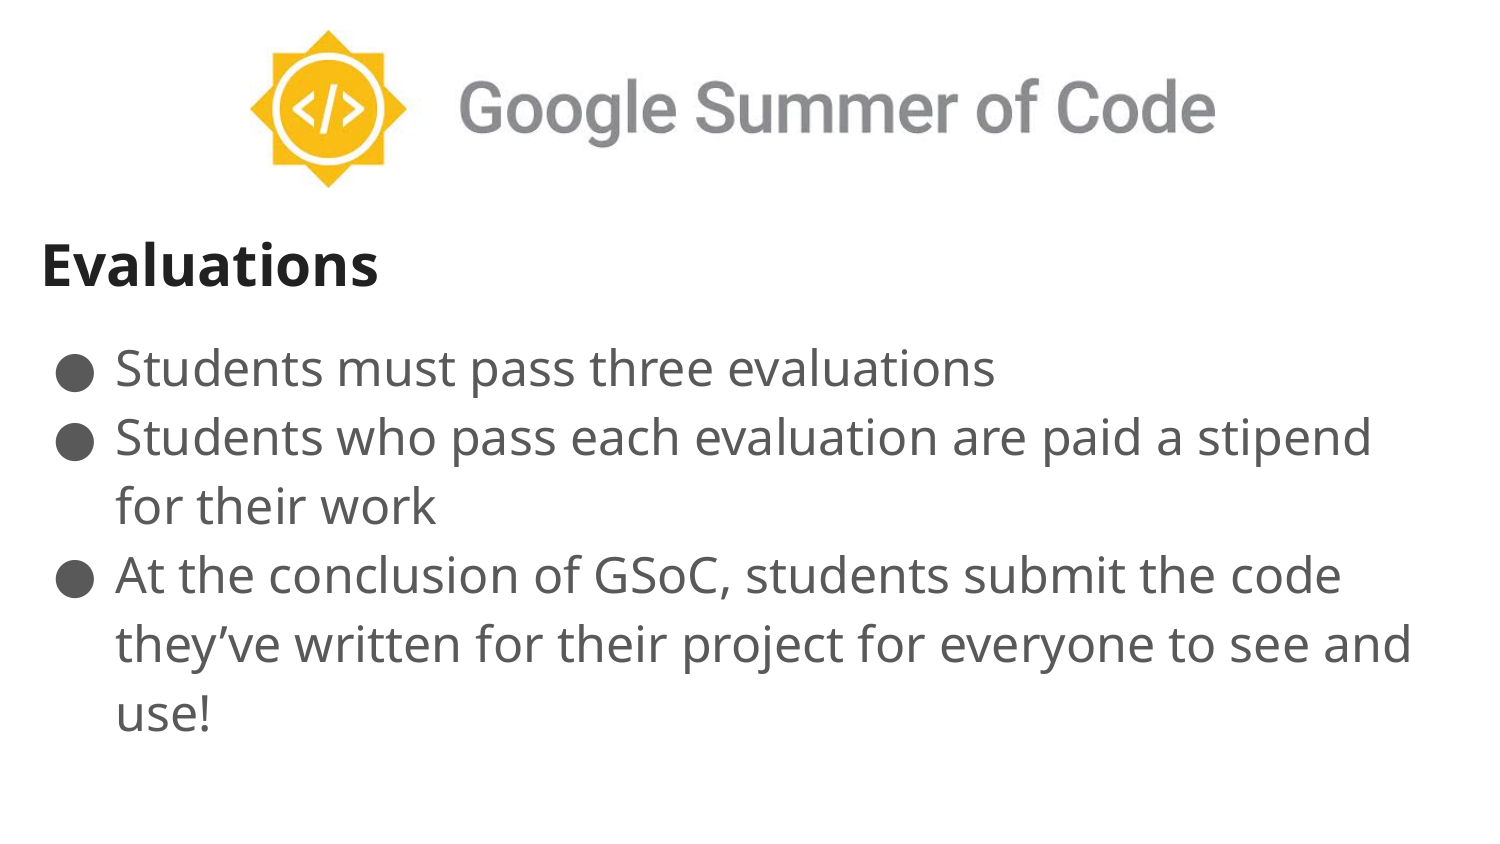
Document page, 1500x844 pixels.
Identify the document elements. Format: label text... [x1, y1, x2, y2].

list Evaluations Students must pass three evaluations Students who pass each evaluation are paid a stipend for their work At the conclusion of GSoC, students submit the code they’ve written for their project for everyone to see and use! [25, 202, 1467, 746]
picture [250, 30, 1232, 188]
